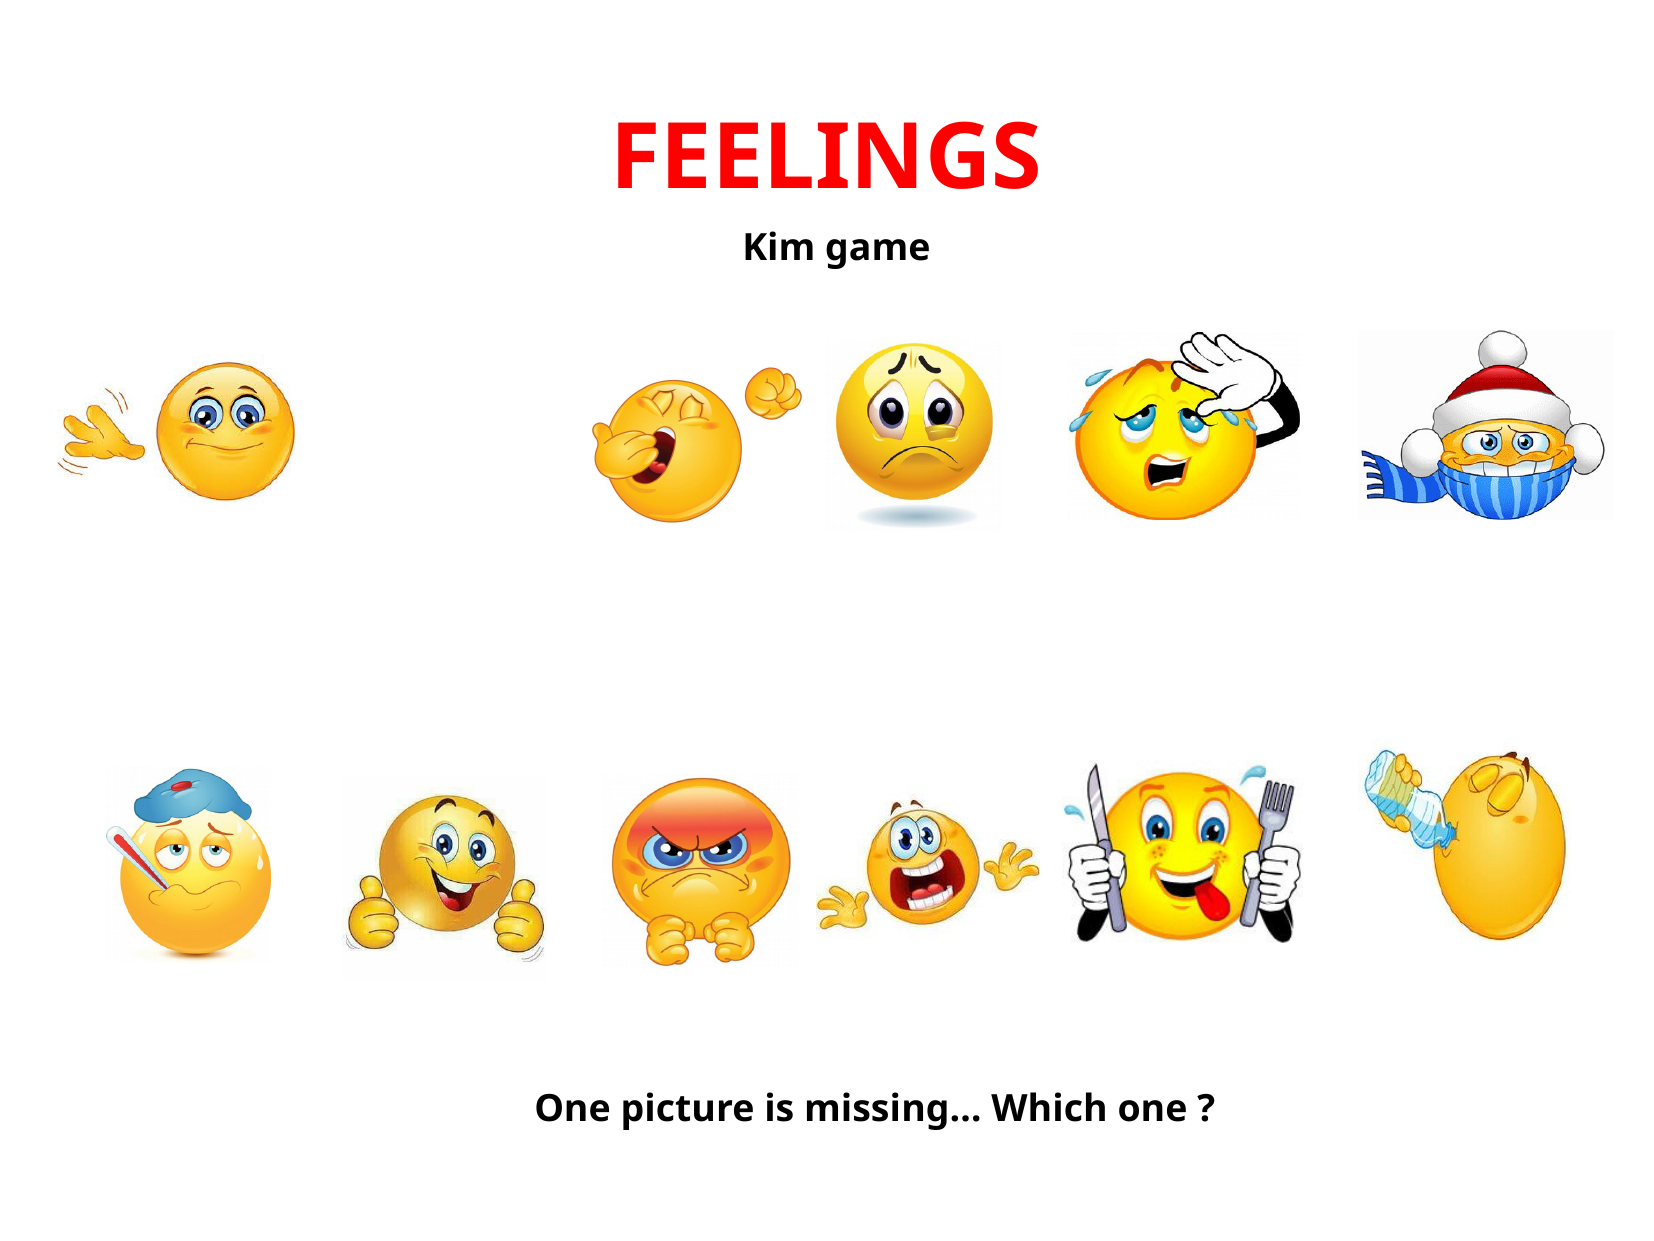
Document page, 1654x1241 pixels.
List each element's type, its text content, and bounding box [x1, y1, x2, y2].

picture [826, 340, 1002, 532]
picture [57, 354, 296, 508]
picture [1358, 330, 1614, 520]
picture [590, 338, 804, 552]
picture [106, 767, 271, 963]
picture [1068, 332, 1300, 520]
text_box One picture is missing… Which one ? [519, 1073, 1323, 1182]
picture [816, 786, 1040, 945]
picture [1062, 760, 1304, 945]
picture [342, 776, 547, 981]
picture [602, 774, 799, 969]
text_box Kim game [649, 212, 1087, 274]
title FEELINGS [82, 49, 1571, 257]
picture [1358, 738, 1571, 951]
